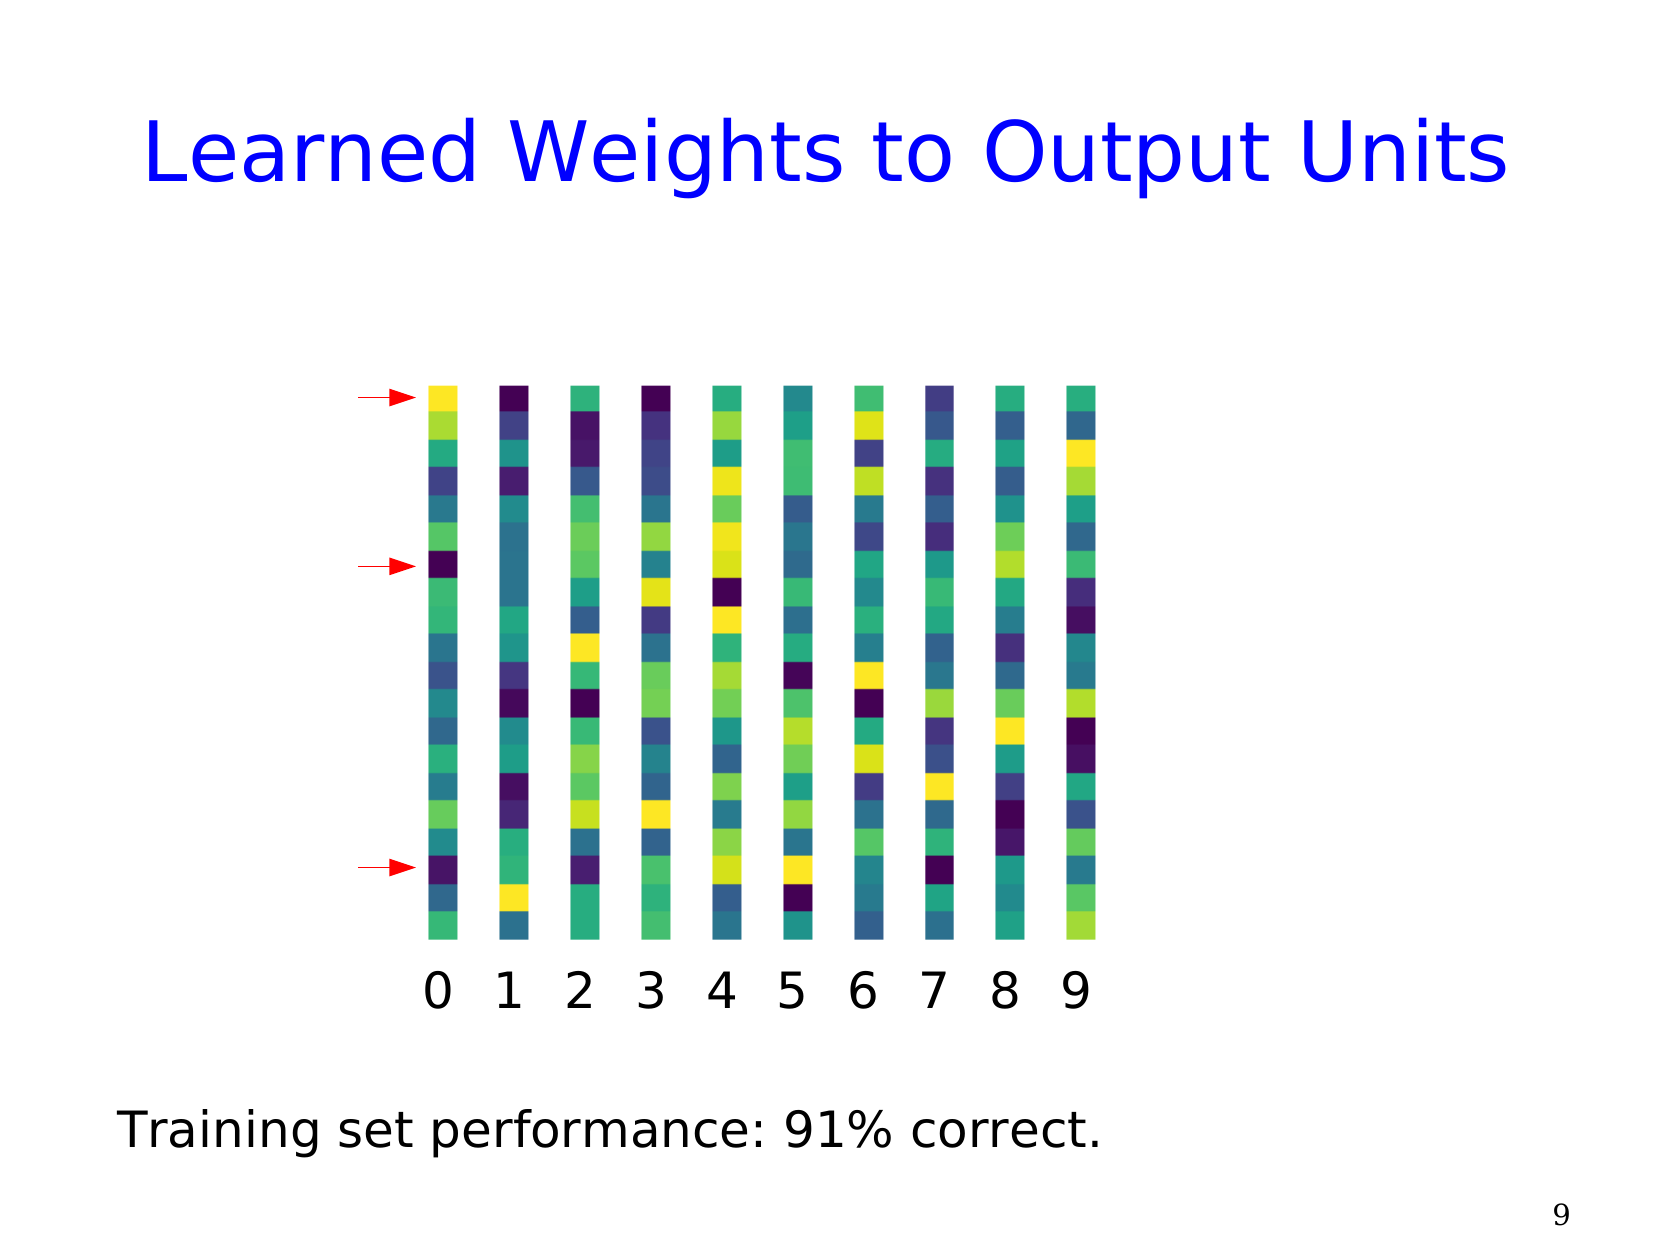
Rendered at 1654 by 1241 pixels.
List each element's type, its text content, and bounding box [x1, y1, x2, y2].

text_box 4 [681, 955, 752, 1029]
text_box 1 [468, 955, 539, 1029]
title Learned Weights to Output Units [82, 49, 1571, 257]
text_box 8 [964, 955, 1035, 1029]
text_box 6 [822, 955, 893, 1029]
picture [628, 374, 689, 952]
text_box Training set performance: 91% correct. [102, 1093, 1152, 1225]
text_box 5 [752, 955, 822, 1029]
picture [982, 374, 1043, 952]
picture [770, 374, 831, 952]
text_box 2 [539, 955, 610, 1029]
picture [415, 374, 476, 952]
picture [1053, 374, 1114, 952]
picture [841, 374, 902, 952]
text_box 9 [1035, 955, 1118, 1029]
picture [486, 374, 547, 952]
picture [699, 374, 760, 952]
picture [912, 374, 972, 952]
text_box 7 [893, 955, 964, 1029]
picture [557, 374, 618, 952]
text_box 0 [397, 955, 468, 1029]
text_box 3 [610, 955, 681, 1029]
